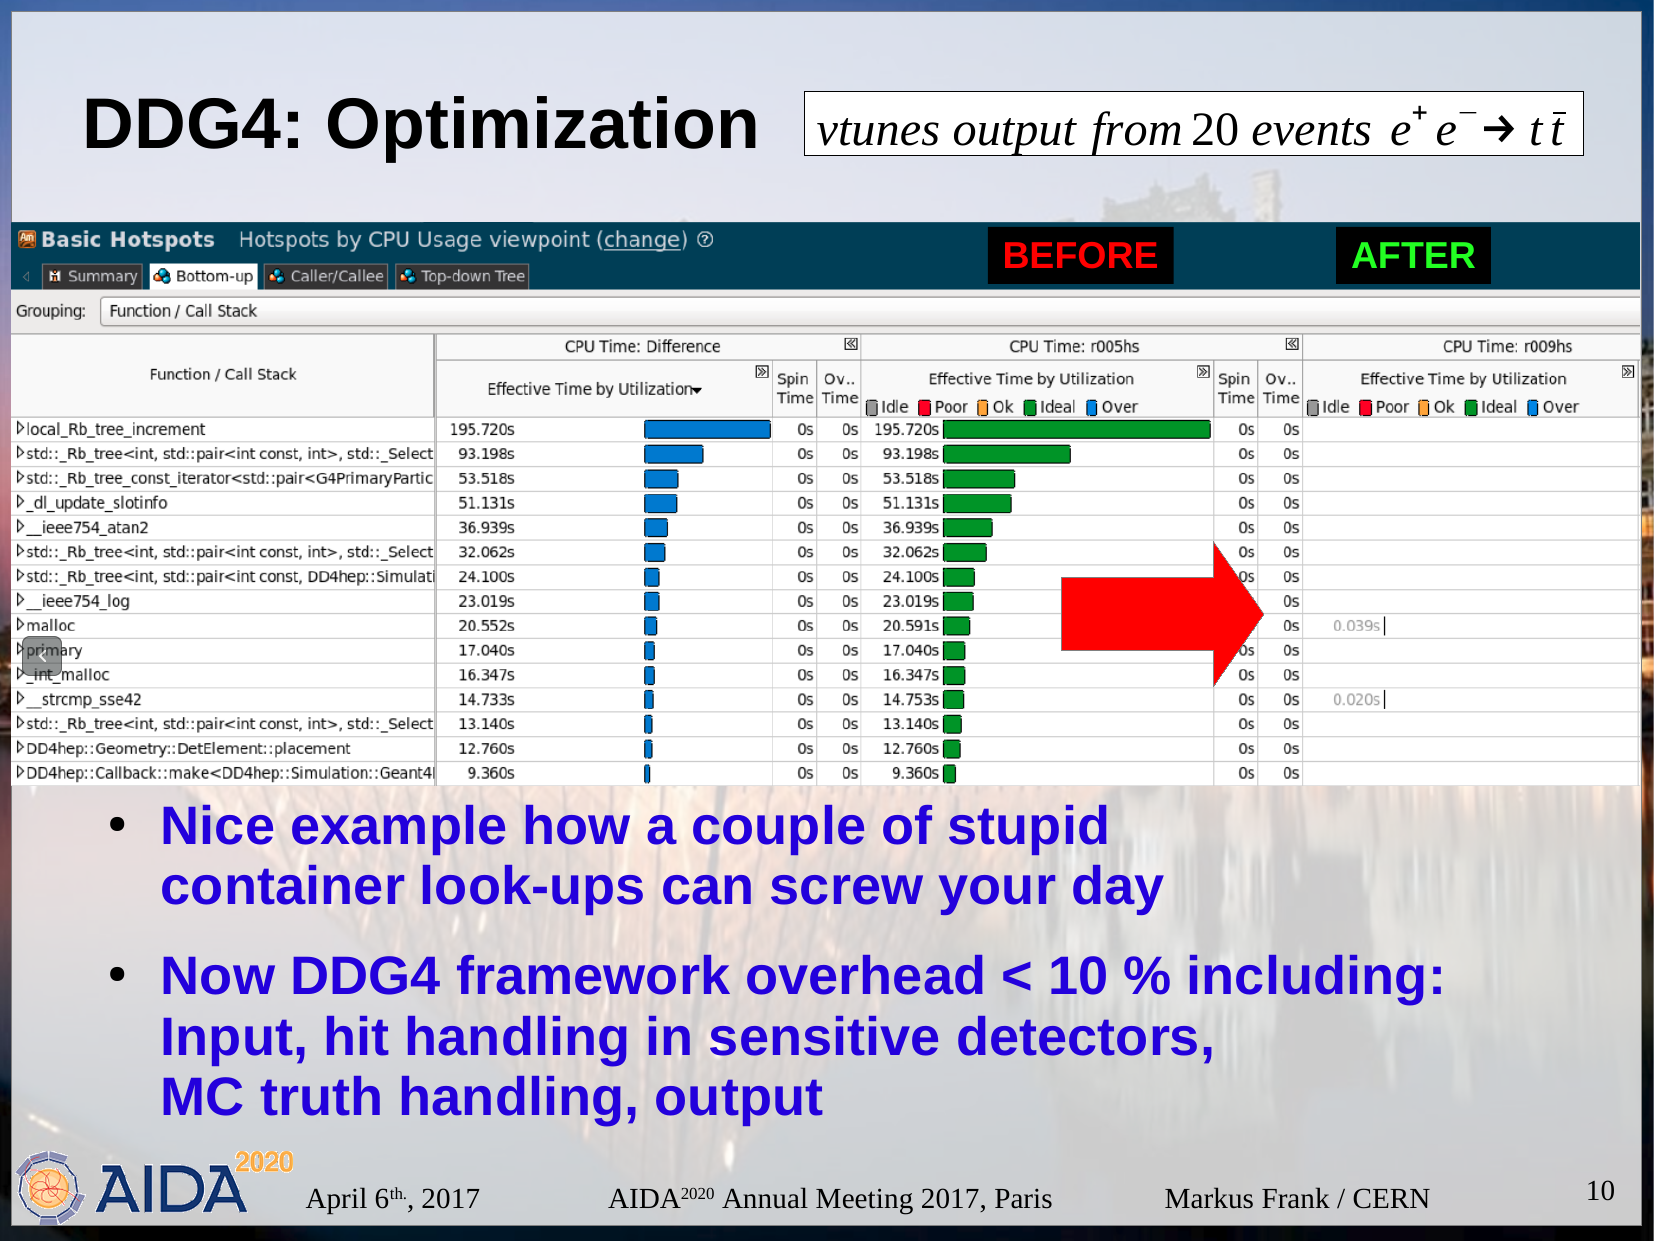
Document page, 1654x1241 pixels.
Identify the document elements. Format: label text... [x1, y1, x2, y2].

text_box [1061, 541, 1264, 687]
text_box AFTER [1336, 226, 1491, 284]
text_box BEFORE [987, 226, 1174, 284]
chart [804, 91, 1584, 156]
picture [0, 0, 1654, 1241]
title DDG4: Optimization [82, 19, 1536, 222]
list Nice example how a couple of stupid container look-ups can screw your day Now DDG4 framework overhead < 10 % including: Input, hit handling in sensitive detectors, MC truth handling, output [90, 795, 1546, 1133]
